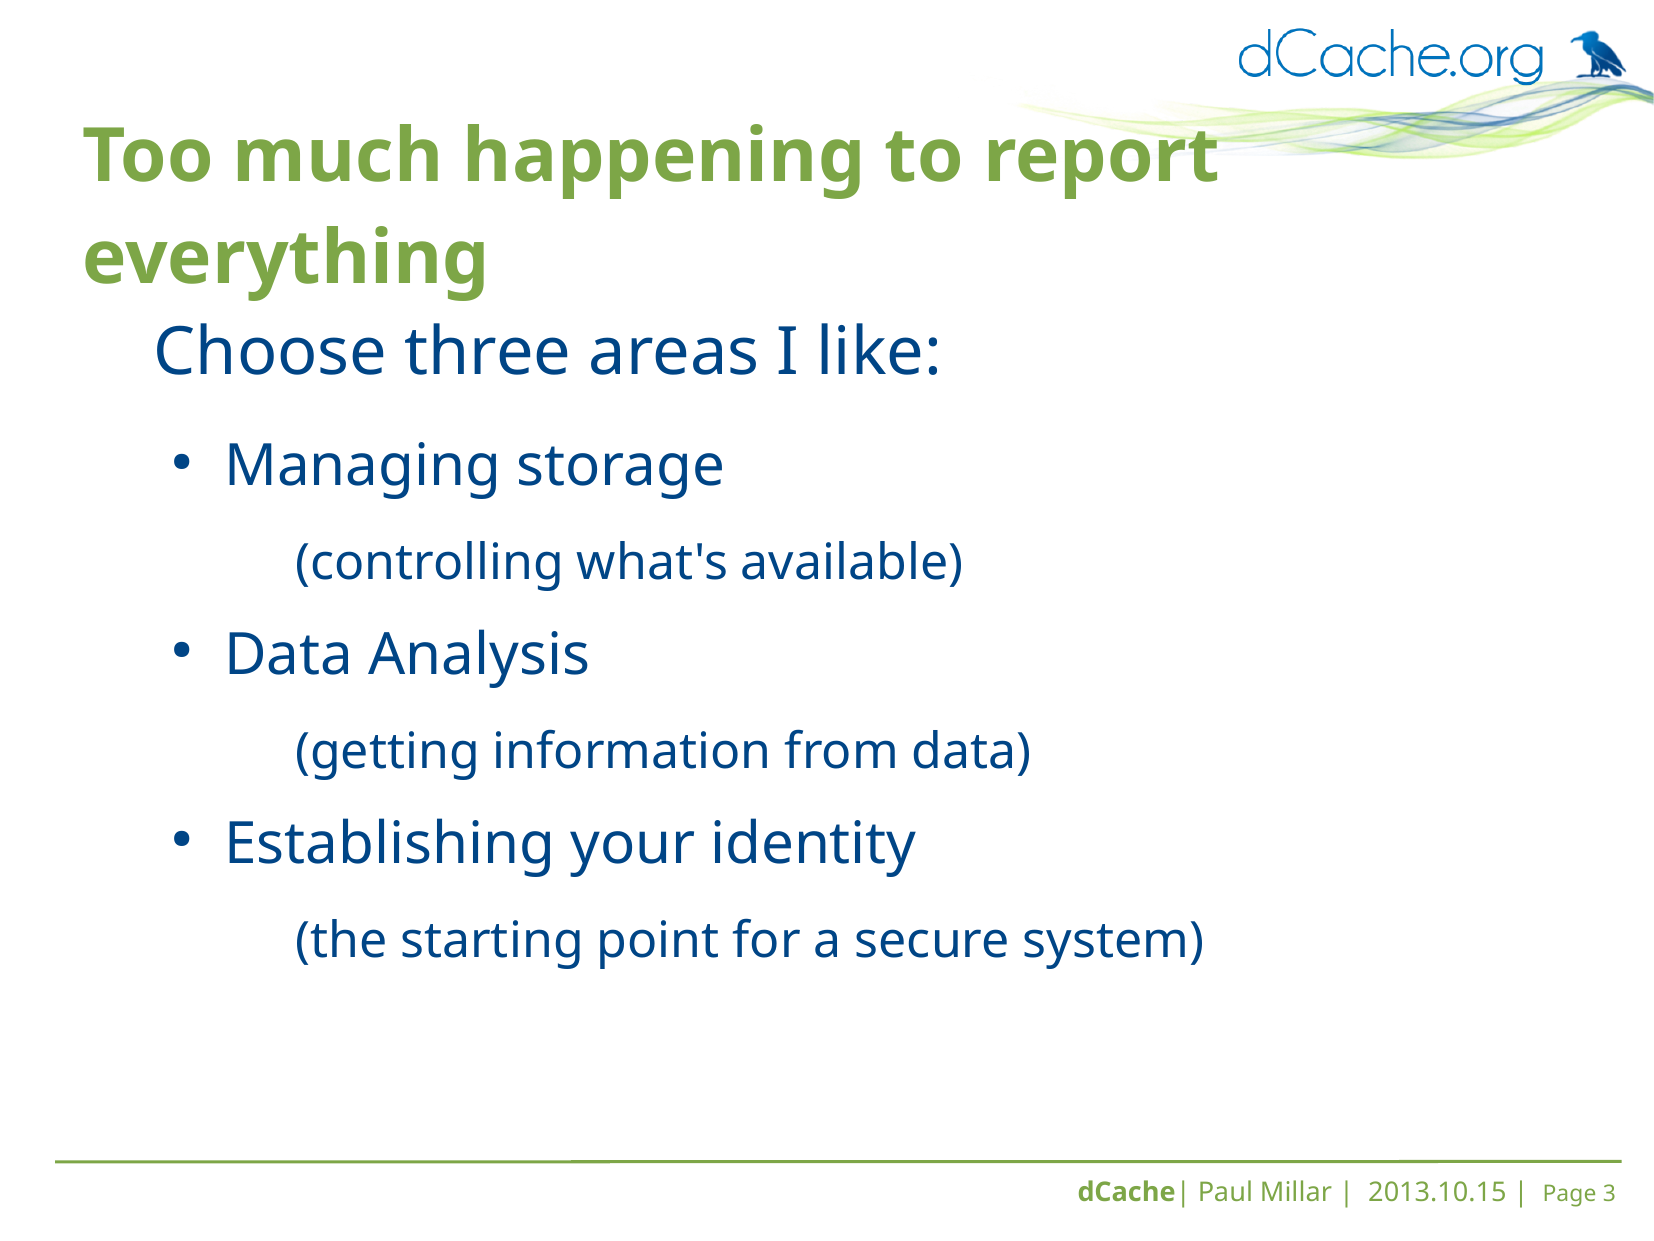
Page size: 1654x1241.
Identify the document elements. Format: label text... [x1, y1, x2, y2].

picture [956, 16, 1654, 169]
title Too much happening to report everything [82, 156, 1605, 251]
picture [1076, 148, 1091, 156]
list Choose three areas I like: Managing storage (controlling what's available) Data Analysis (getting information from data) Establishing your identity (the starting point for a secure system) [82, 302, 1571, 1023]
picture [1122, 148, 1138, 156]
picture [1030, 147, 1046, 156]
